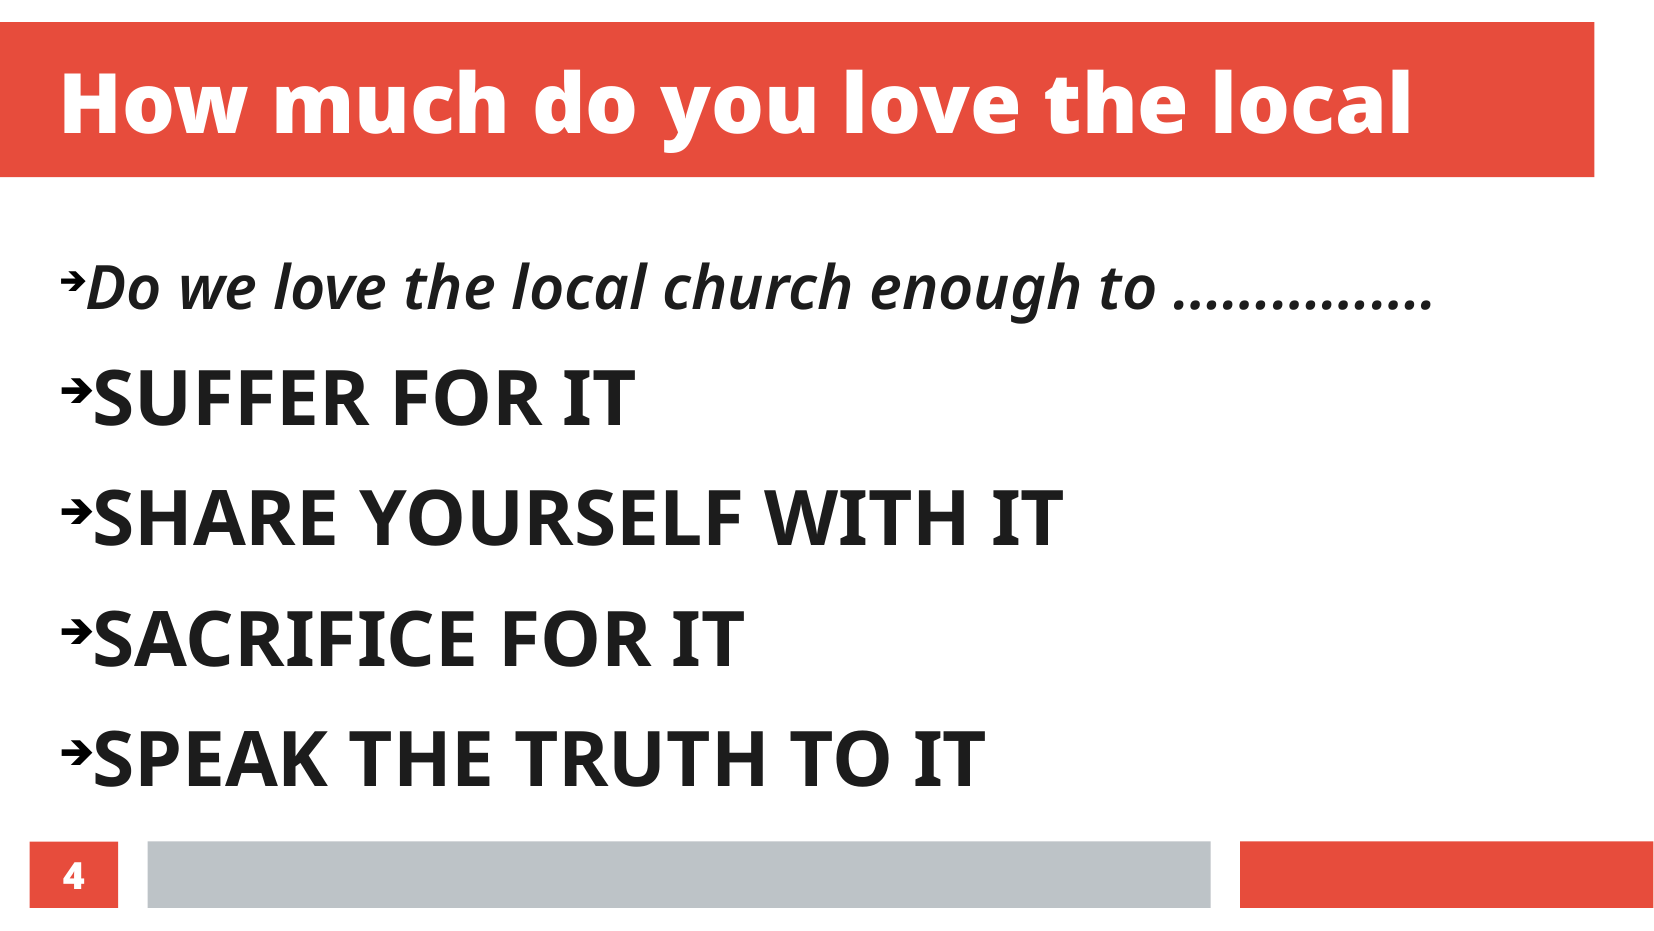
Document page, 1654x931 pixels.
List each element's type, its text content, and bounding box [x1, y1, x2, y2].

list Do we love the local church enough to ……………. SUFFER FOR IT SHARE YOURSELF WITH IT SACRIFICE FOR IT SPEAK THE TRUTH TO IT [59, 243, 1565, 820]
title How much do you love the local church? [59, 44, 1595, 156]
